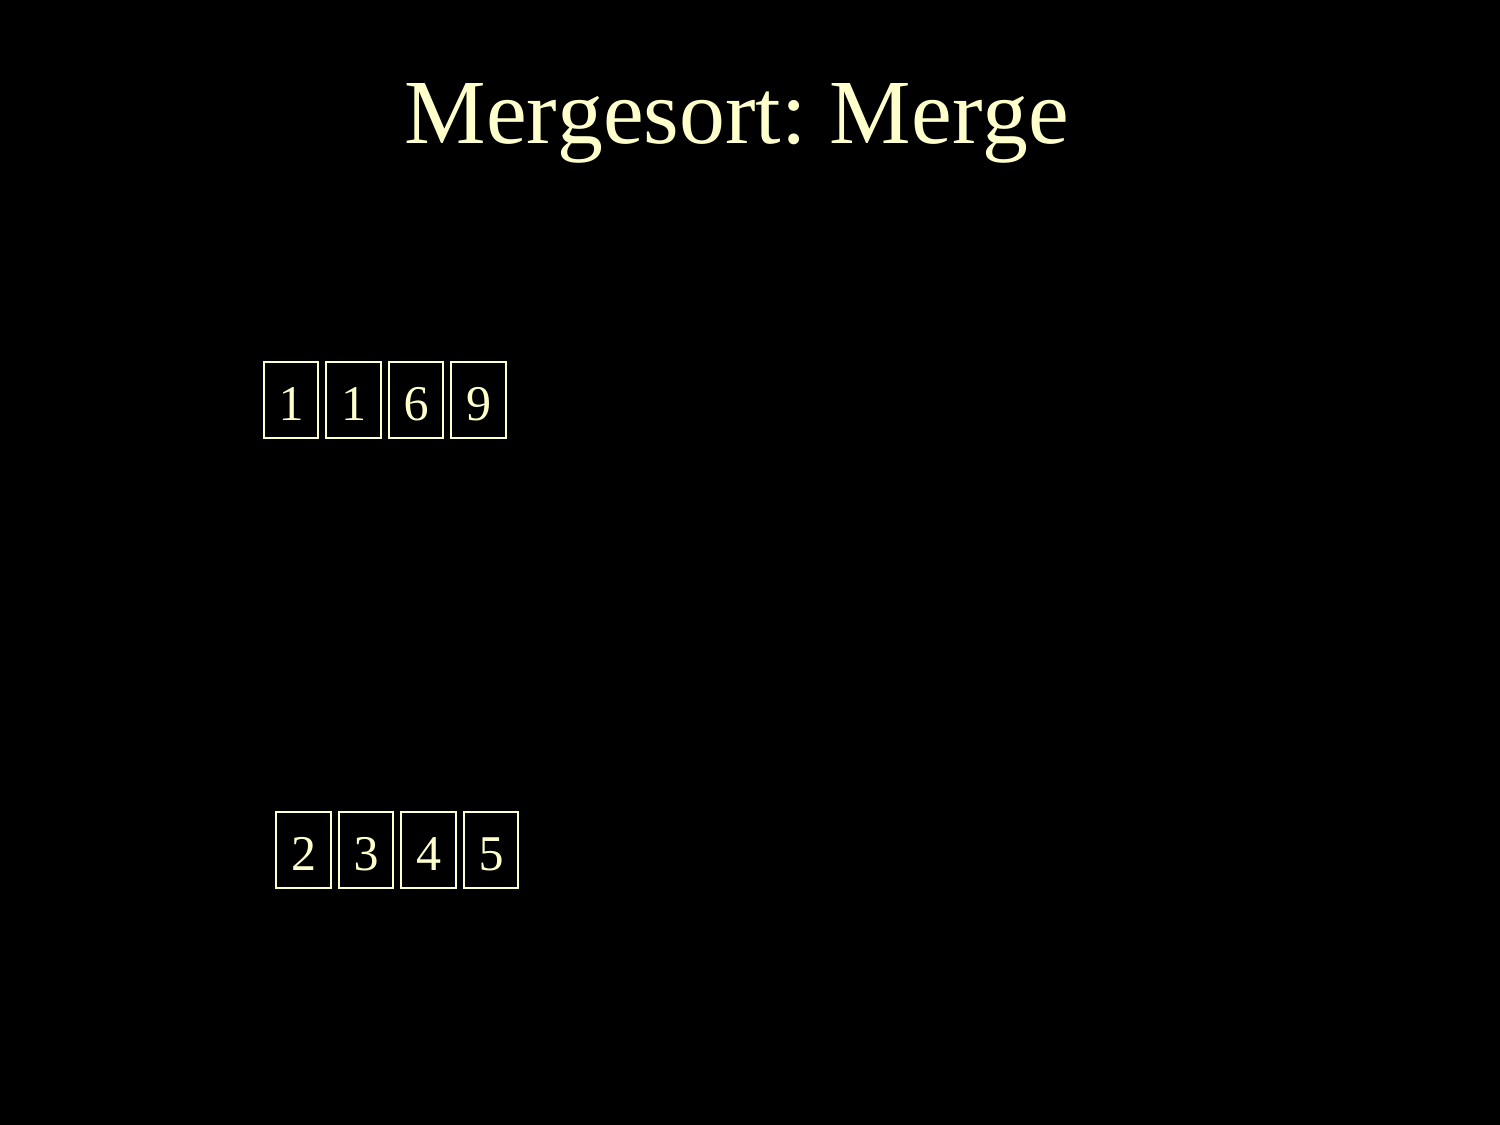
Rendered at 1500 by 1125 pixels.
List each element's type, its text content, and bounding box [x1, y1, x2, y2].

text_box 5 [463, 812, 519, 888]
text_box 9 [451, 362, 506, 438]
text_box 3 [338, 812, 394, 888]
text_box 6 [388, 362, 444, 438]
text_box 4 [401, 812, 456, 888]
title Mergesort: Merge [8, 50, 1467, 176]
text_box 1 [326, 362, 381, 438]
text_box 1 [263, 362, 319, 438]
text_box 2 [276, 812, 331, 888]
